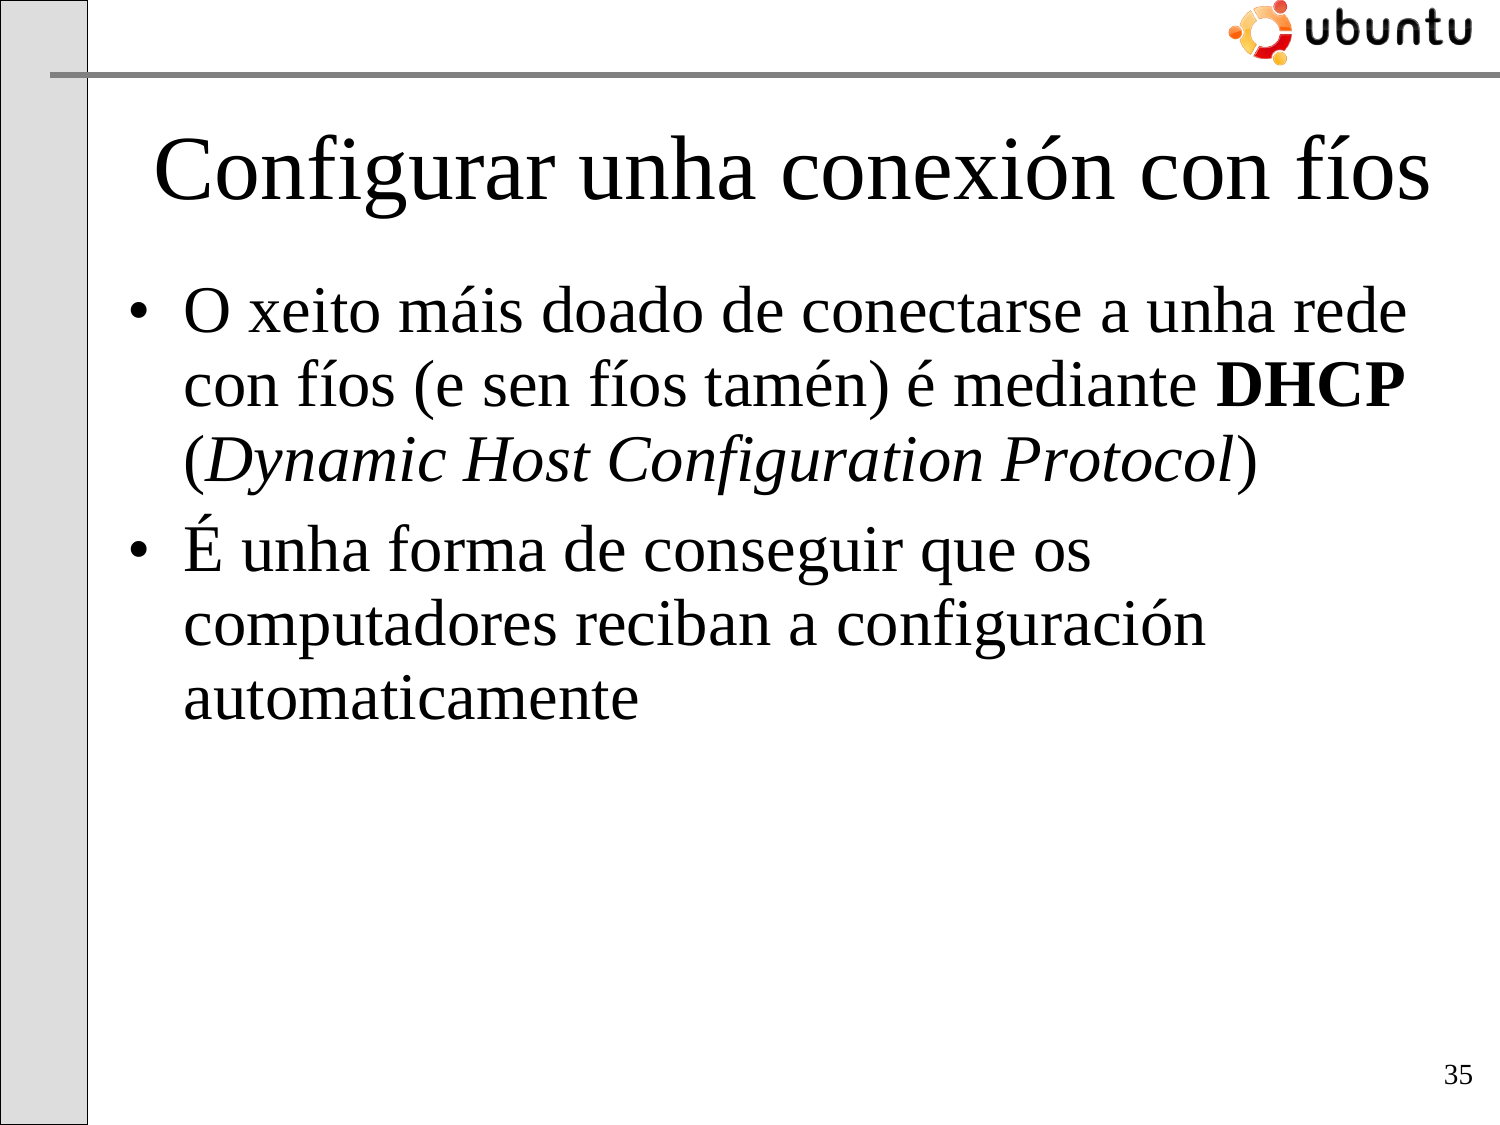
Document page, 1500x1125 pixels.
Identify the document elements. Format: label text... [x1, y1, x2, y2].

title Configurar unha conexión con fíos [112, 99, 1477, 237]
list O xeito máis doado de conectarse a unha rede con fíos (e sen fíos tamén) é mediante DHCP (Dynamic Host Configuration Protocol) É unha forma de conseguir que os computadores reciban a configuración automaticamente [112, 265, 1477, 1000]
picture [1221, 0, 1483, 71]
